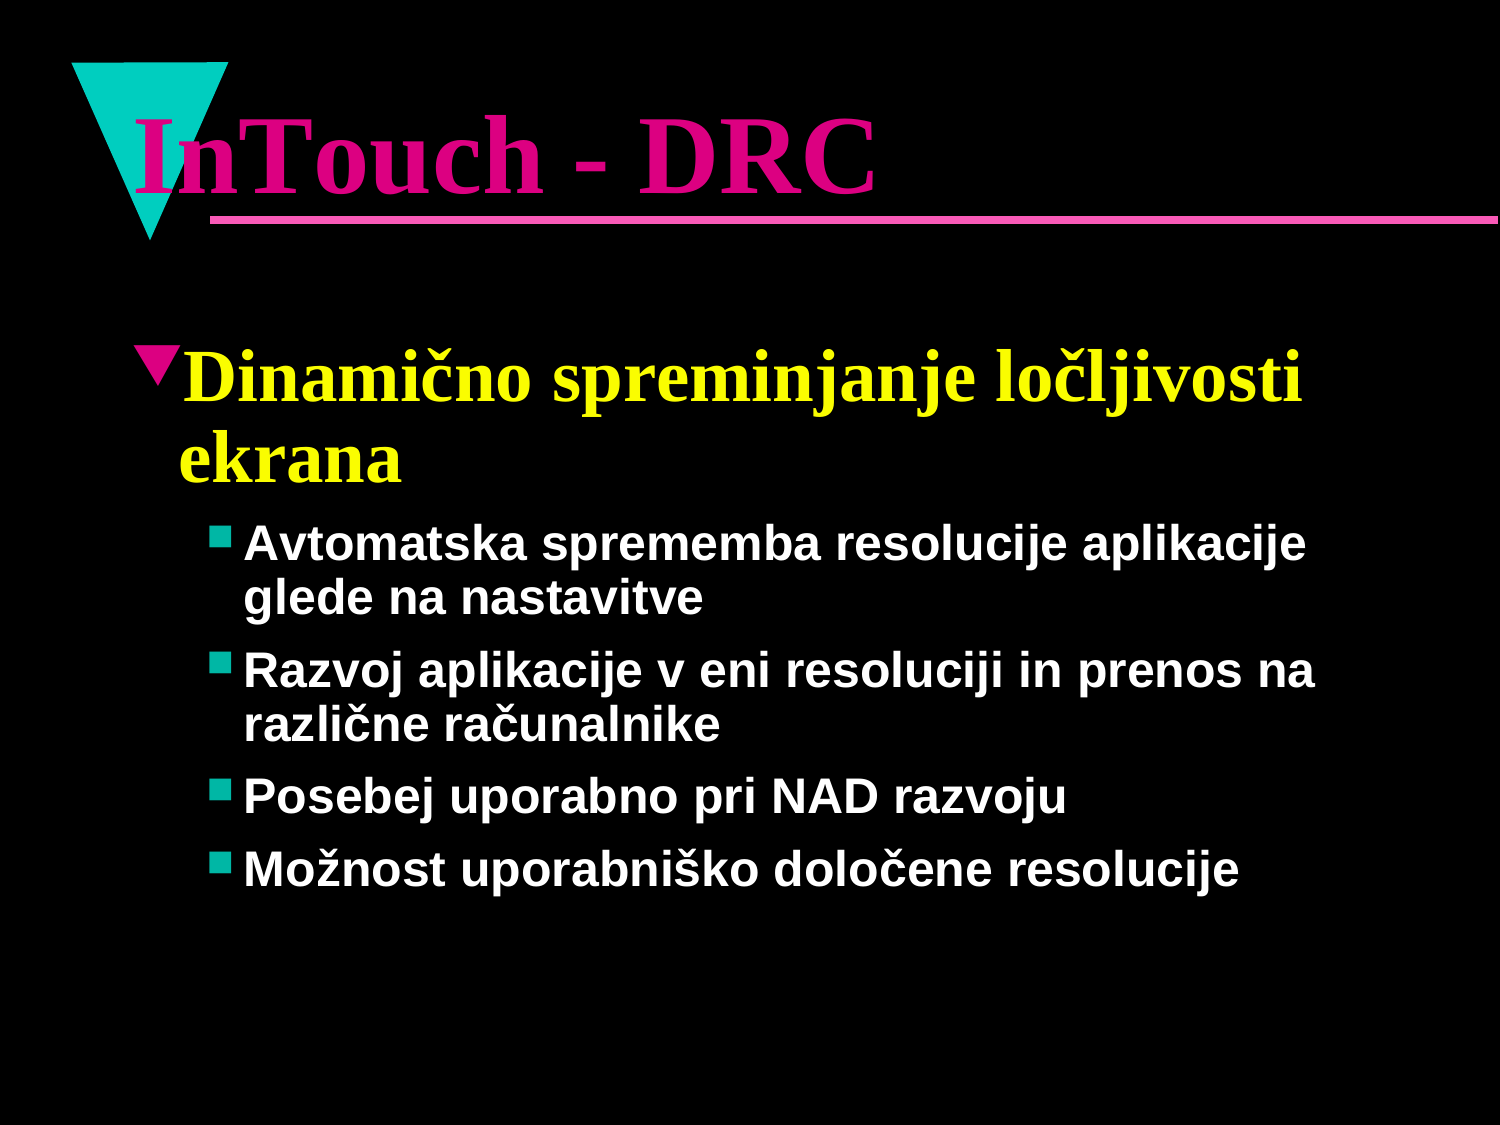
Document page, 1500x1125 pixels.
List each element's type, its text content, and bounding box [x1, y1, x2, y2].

title InTouch - DRC [117, 63, 1500, 251]
list Dinamično spreminjanje ločljivosti ekrana Avtomatska sprememba resolucije aplikacije glede na nastavitve Razvoj aplikacije v eni resoluciji in prenos na različne računalnike Posebej uporabno pri NAD razvoju Možnost uporabniško določene resolucije [116, 329, 1384, 906]
